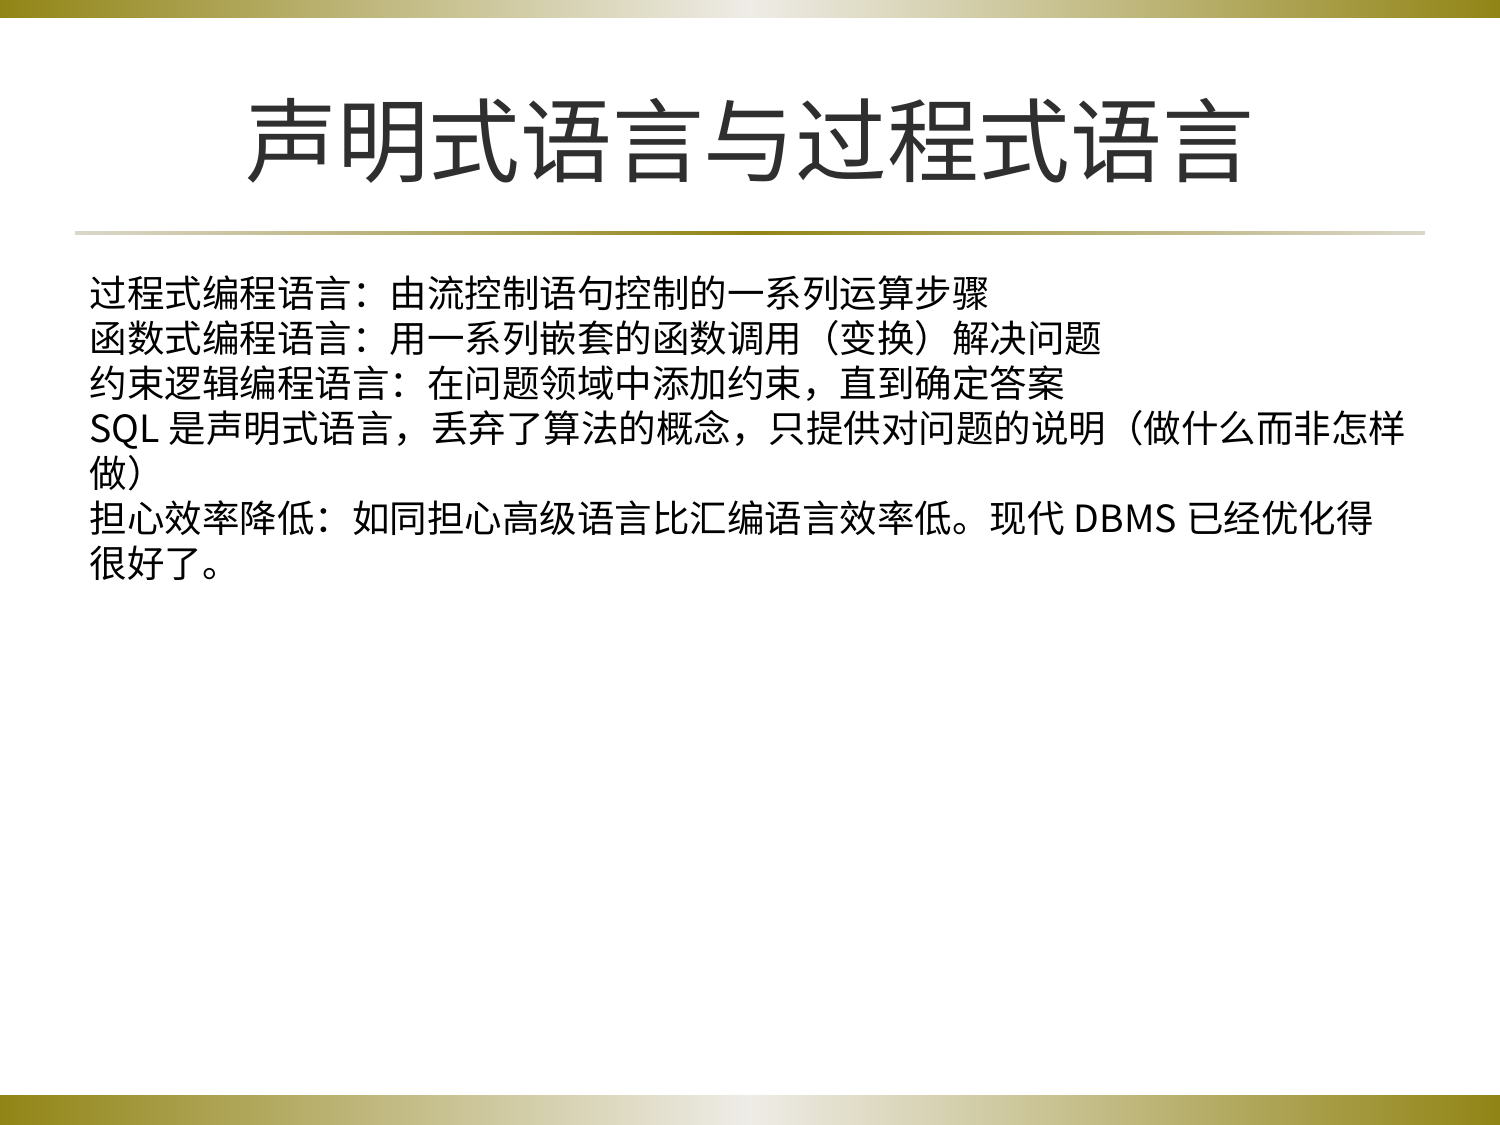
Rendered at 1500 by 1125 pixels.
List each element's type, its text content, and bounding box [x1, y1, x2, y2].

list 过程式编程语言：由流控制语句控制的一系列运算步骤 函数式编程语言：用一系列嵌套的函数调用（变换）解决问题 约束逻辑编程语言：在问题领域中添加约束，直到确定答案 SQL是声明式语言，丢弃了算法的概念，只提供对问题的说明（做什么而非怎样做） 担心效率降低：如同担心高级语言比汇编语言效率低。现代DBMS已经优化得很好了。 [75, 262, 1425, 1032]
title 声明式语言与过程式语言 [75, 45, 1425, 233]
